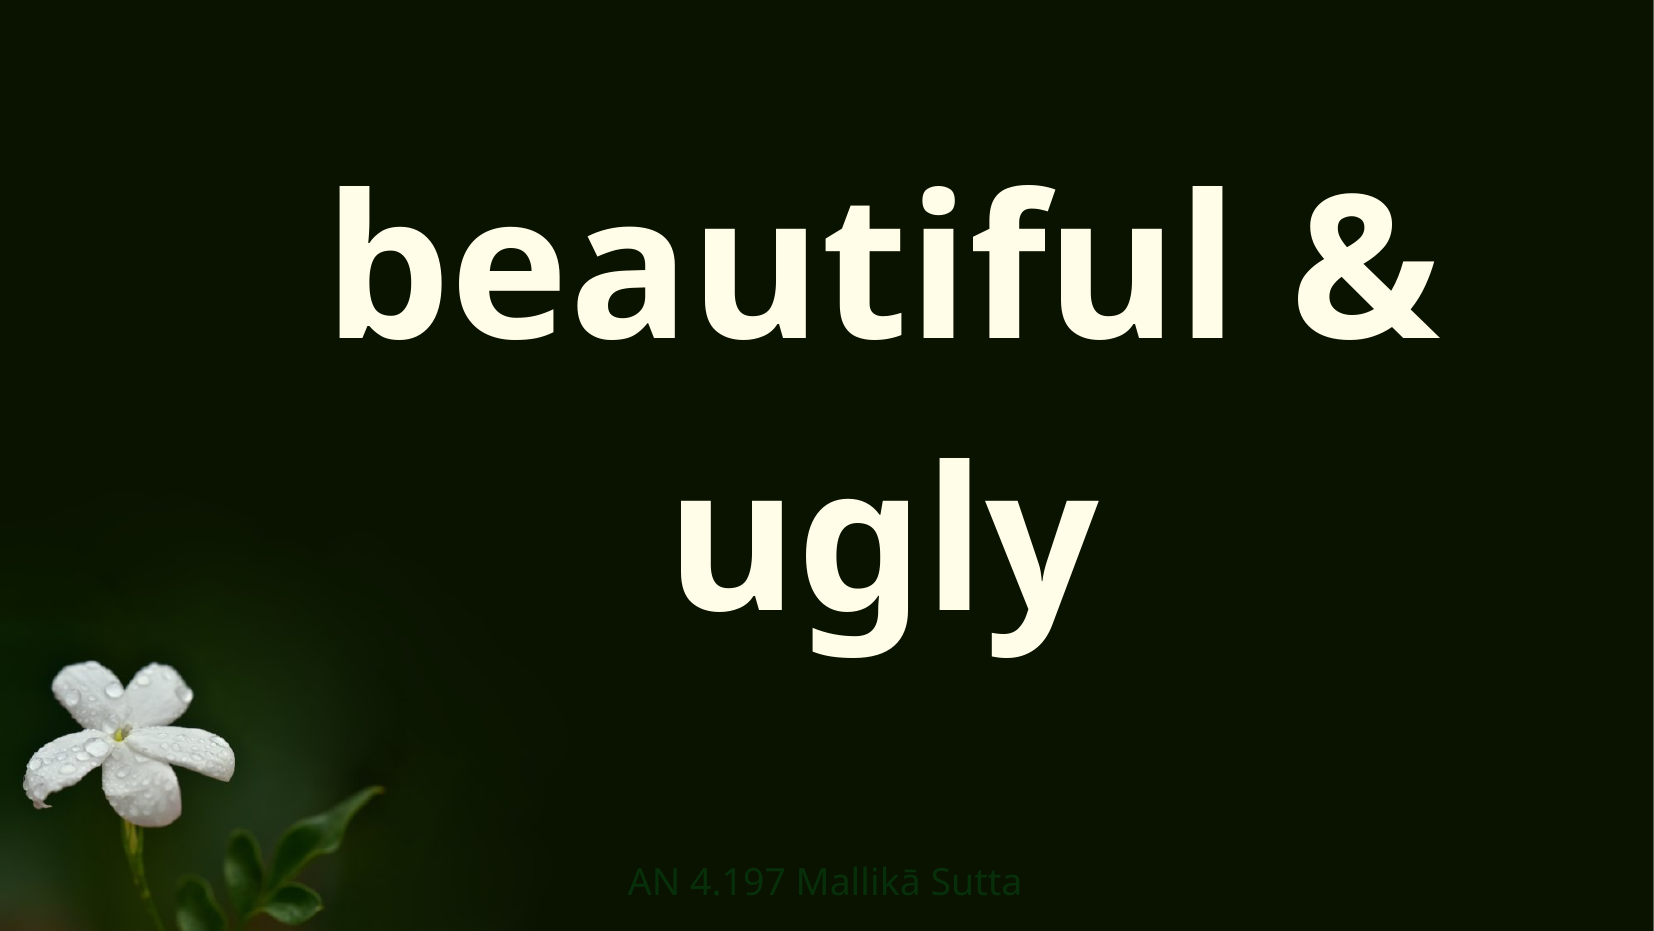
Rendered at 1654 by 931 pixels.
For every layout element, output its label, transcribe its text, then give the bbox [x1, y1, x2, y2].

picture [0, 0, 1654, 931]
text_box AN 4.197 Mallikā Sutta [0, 848, 1652, 918]
subtitle beautiful & ugly [164, 89, 1601, 705]
